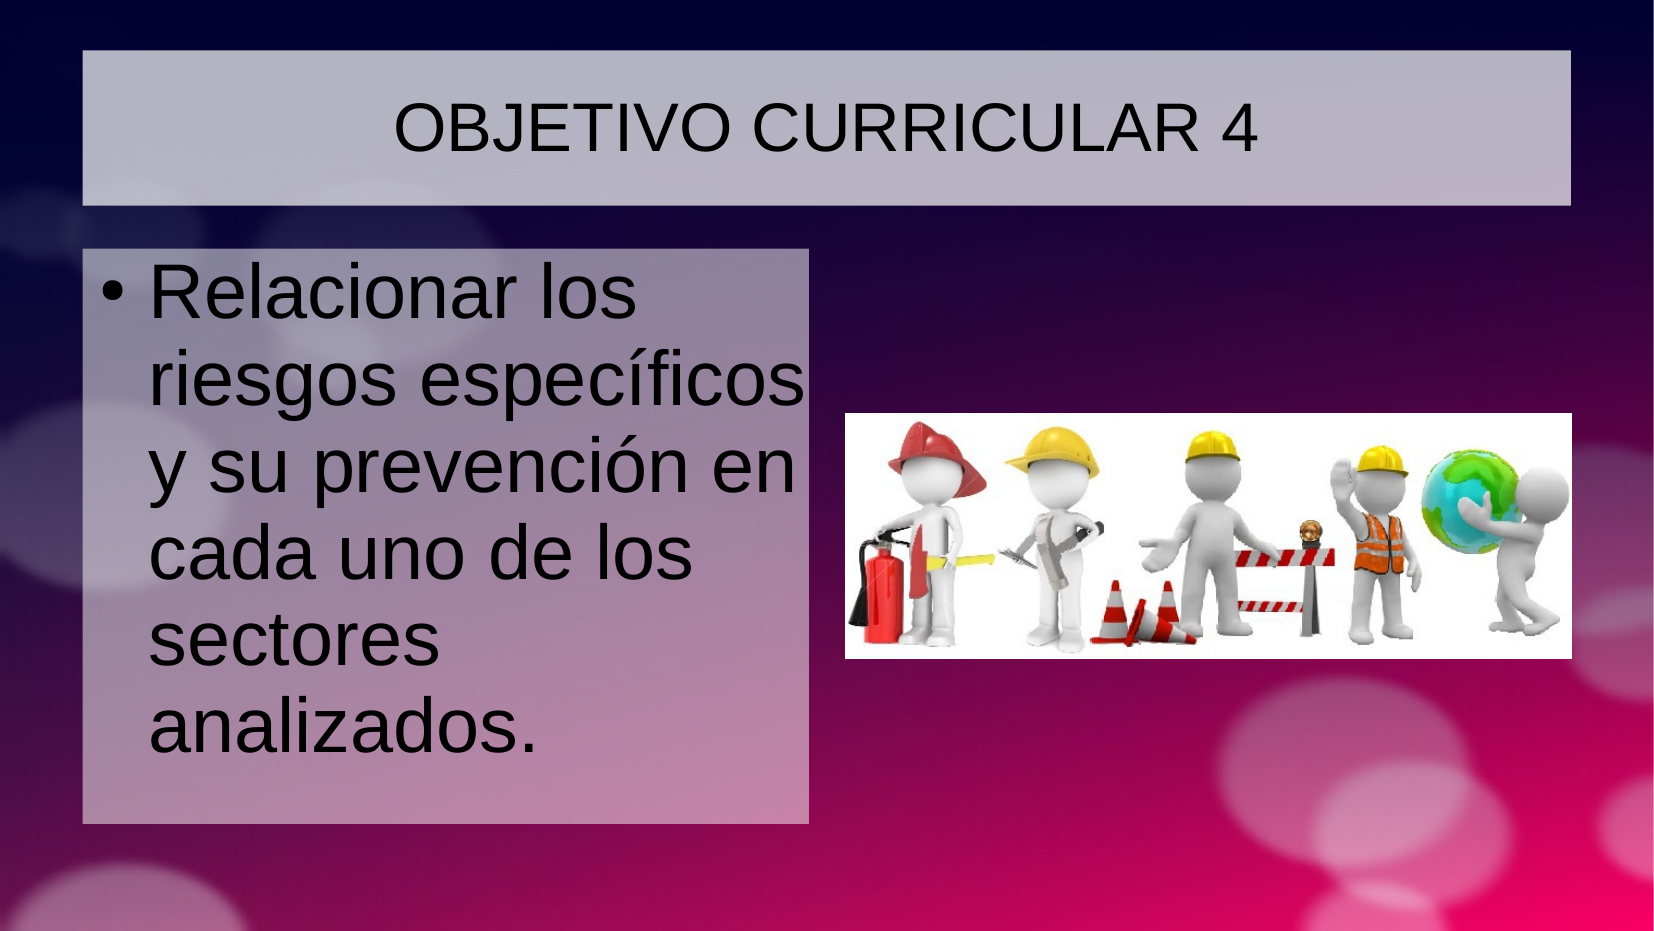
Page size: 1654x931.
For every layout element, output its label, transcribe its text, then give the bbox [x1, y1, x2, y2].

picture [0, 0, 1654, 931]
title OBJETIVO CURRICULAR 4 [82, 50, 1571, 206]
list Relacionar los riesgos específicos y su prevención en cada uno de los sectores analizados. [82, 248, 809, 824]
